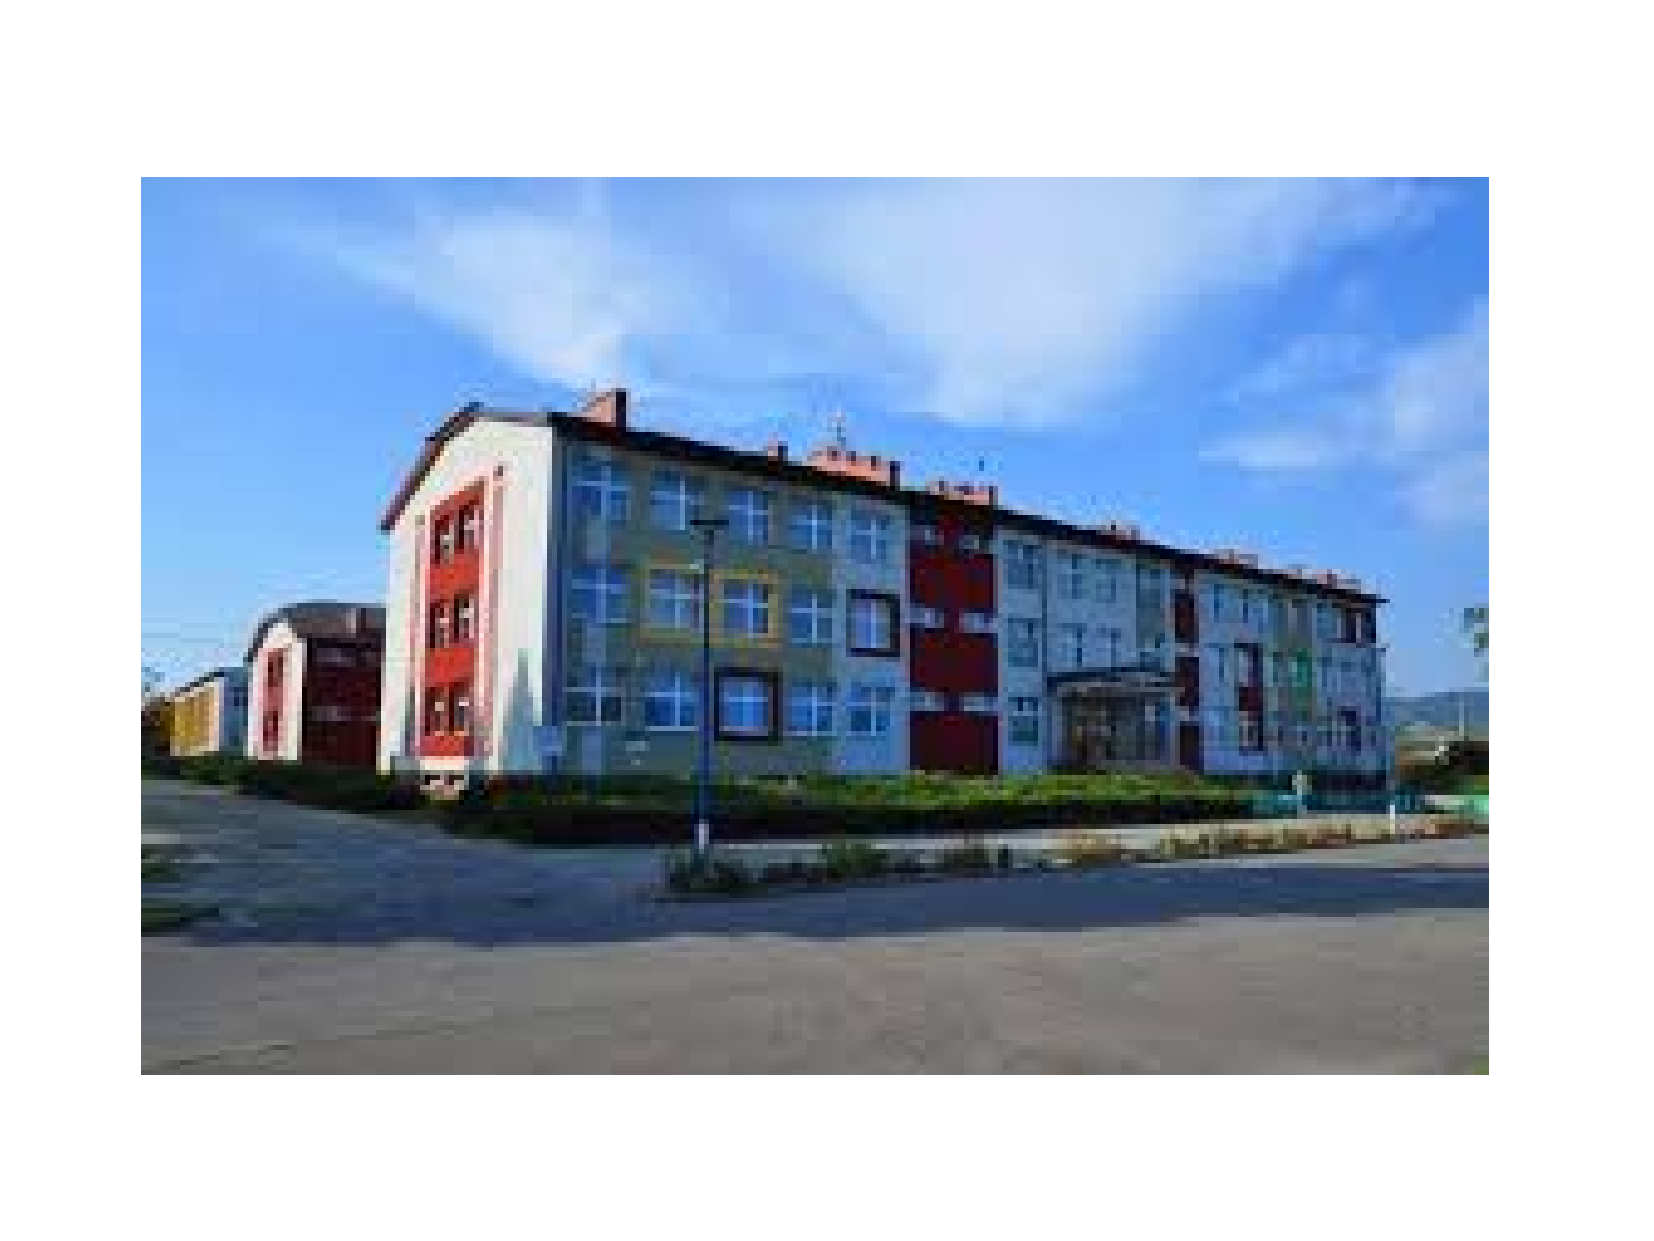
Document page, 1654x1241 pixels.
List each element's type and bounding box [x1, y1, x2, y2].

picture [141, 177, 1489, 1075]
